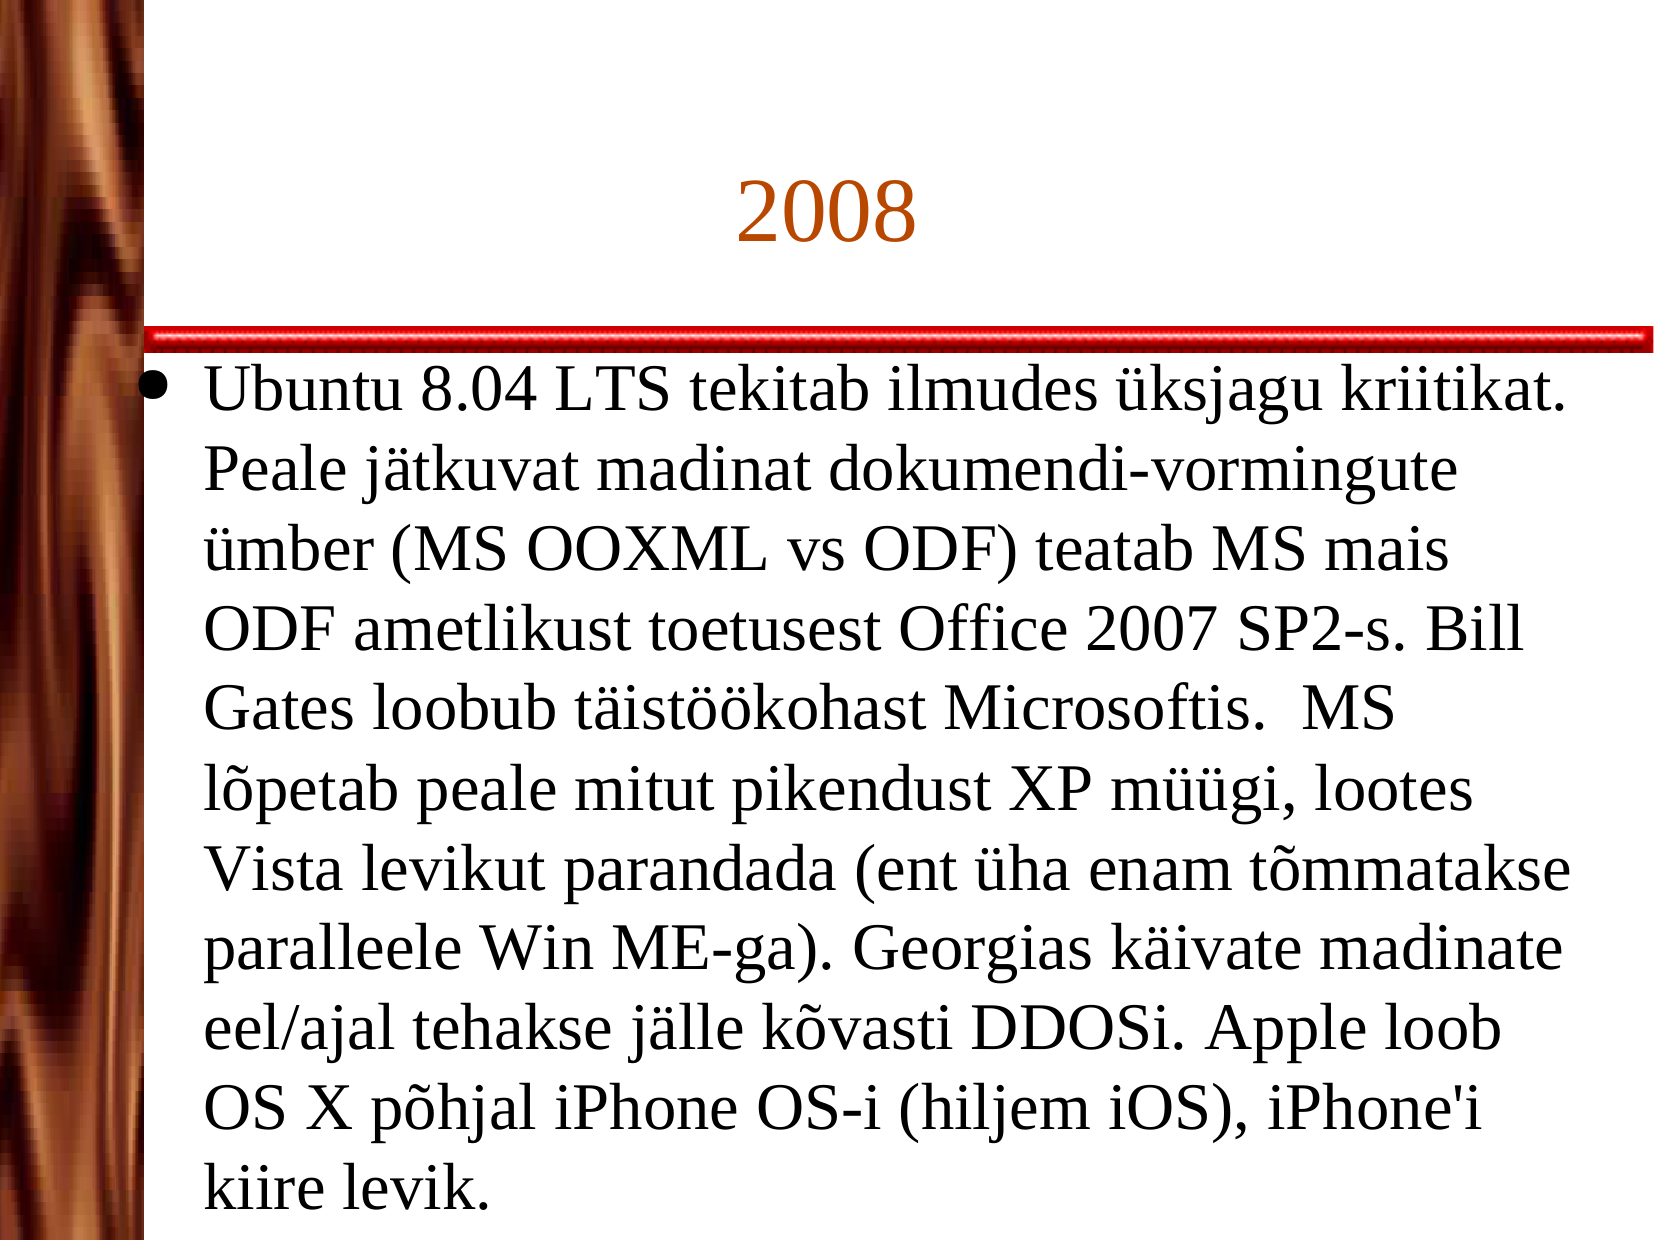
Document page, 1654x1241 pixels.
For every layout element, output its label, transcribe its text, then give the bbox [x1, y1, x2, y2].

list Ubuntu 8.04 LTS tekitab ilmudes üksjagu kriitikat. Peale jätkuvat madinat dokumendi-vormingute ümber (MS OOXML vs ODF) teatab MS mais ODF ametlikust toetusest Office 2007 SP2-s. Bill Gates loobub täistöökohast Microsoftis. MS lõpetab peale mitut pikendust XP müügi, lootes Vista levikut parandada (ent üha enam tõmmatakse paralleele Win ME-ga). Georgias käivate madinate eel/ajal tehakse jälle kõvasti DDOSi. Apple loob OS X põhjal iPhone OS-i (hiljem iOS), iPhone'i kiire levik. [121, 344, 1595, 1241]
picture [0, 0, 1654, 1240]
title 2008 [121, 100, 1533, 312]
